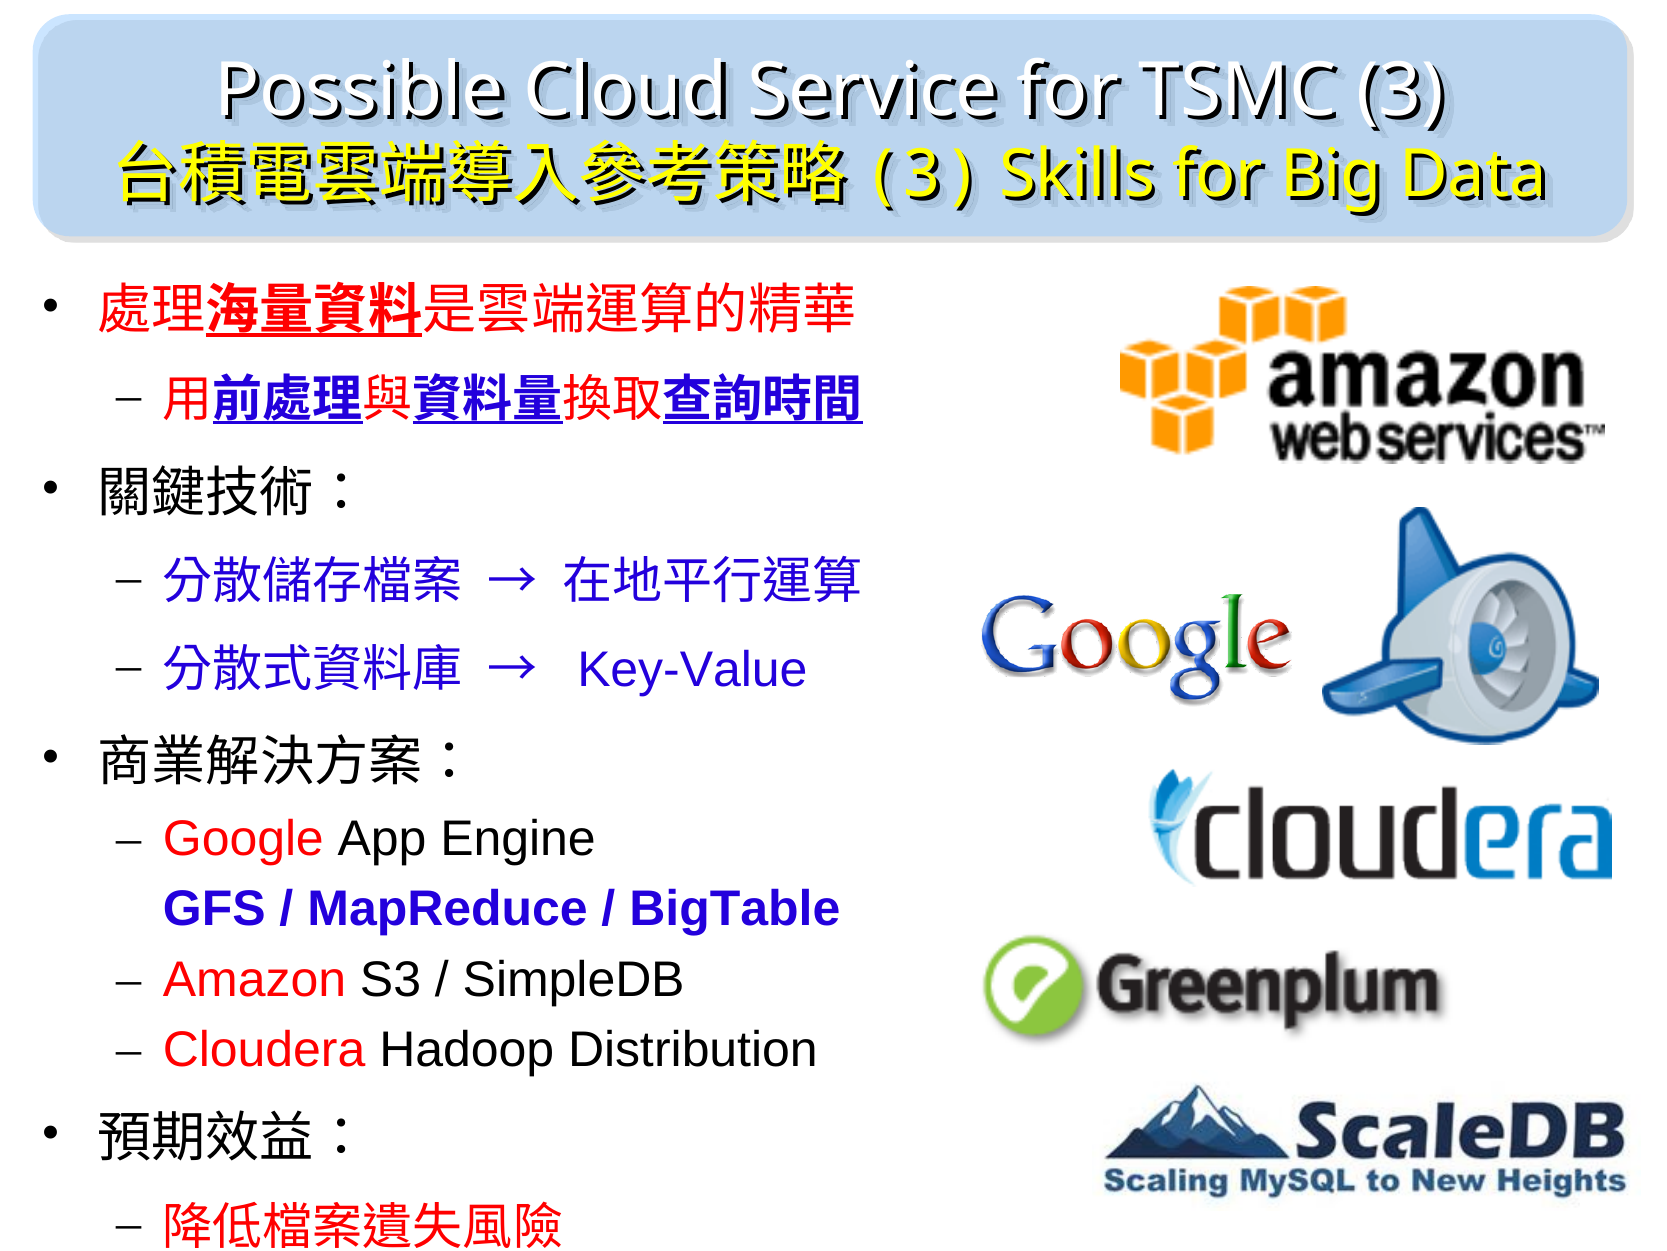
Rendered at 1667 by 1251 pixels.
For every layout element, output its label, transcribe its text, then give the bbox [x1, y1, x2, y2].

picture [1092, 1070, 1641, 1211]
picture [1148, 768, 1612, 887]
picture [973, 590, 1300, 709]
list 處理海量資料是雲端運算的精華 用前處理與資料量換取查詢時間 關鍵技術： 分散儲存檔案 → 在地平行運算 分散式資料庫 → Key-Value 商業解決方案： Google App Engine GFS / MapReduce / BigTable Amazon S3 / SimpleDB Cloudera Hadoop Distribution 預期效益： 降低檔案遺失風險 降低資料傳輸成本 [40, 265, 910, 1231]
text_box Possible Cloud Service for TSMC (3) 台積電雲端導入參考策略(3) Skills for Big Data [32, 14, 1628, 237]
picture [1322, 507, 1599, 745]
picture [1120, 286, 1605, 464]
picture [979, 931, 1463, 1050]
